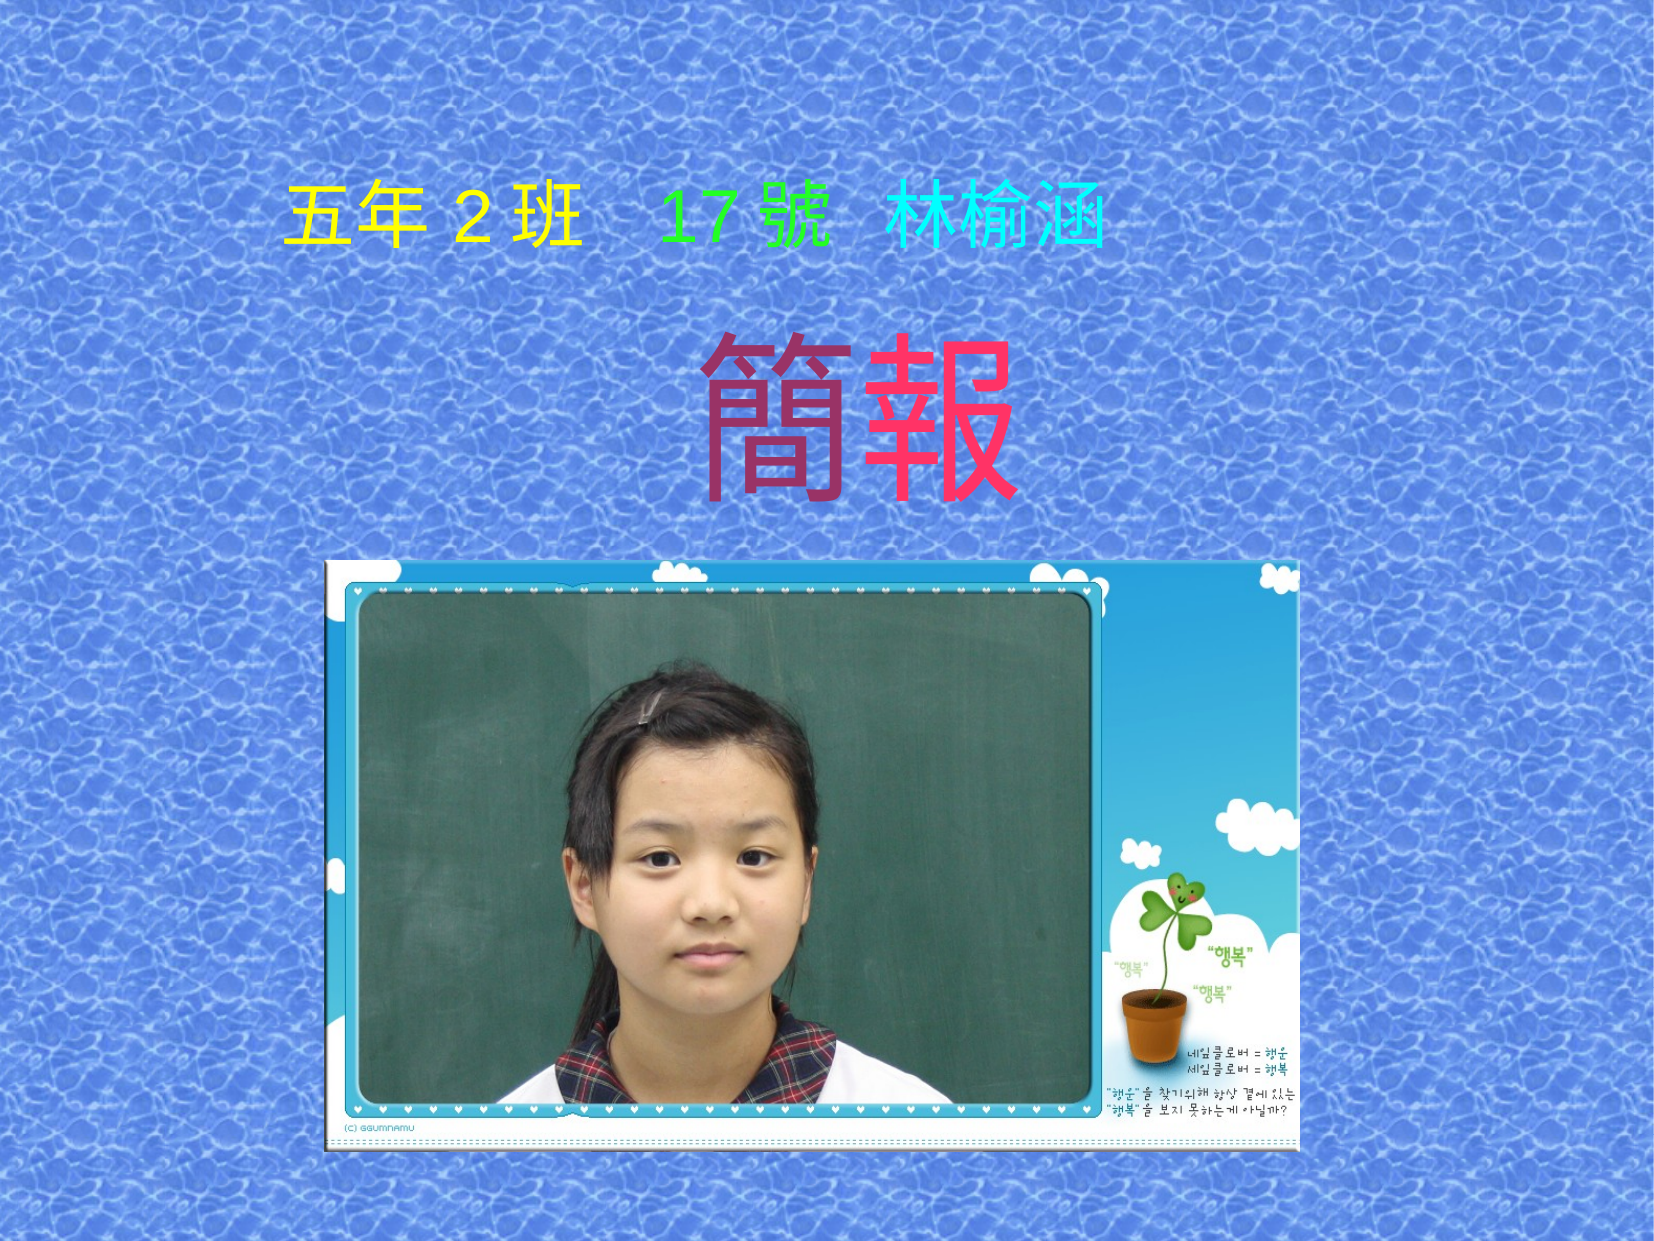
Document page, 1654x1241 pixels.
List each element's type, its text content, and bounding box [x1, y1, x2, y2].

text_box 簡報 [679, 267, 1152, 502]
picture [0, 0, 1654, 1241]
text_box 五年2班 17號 林榆涵 [265, 147, 1300, 266]
